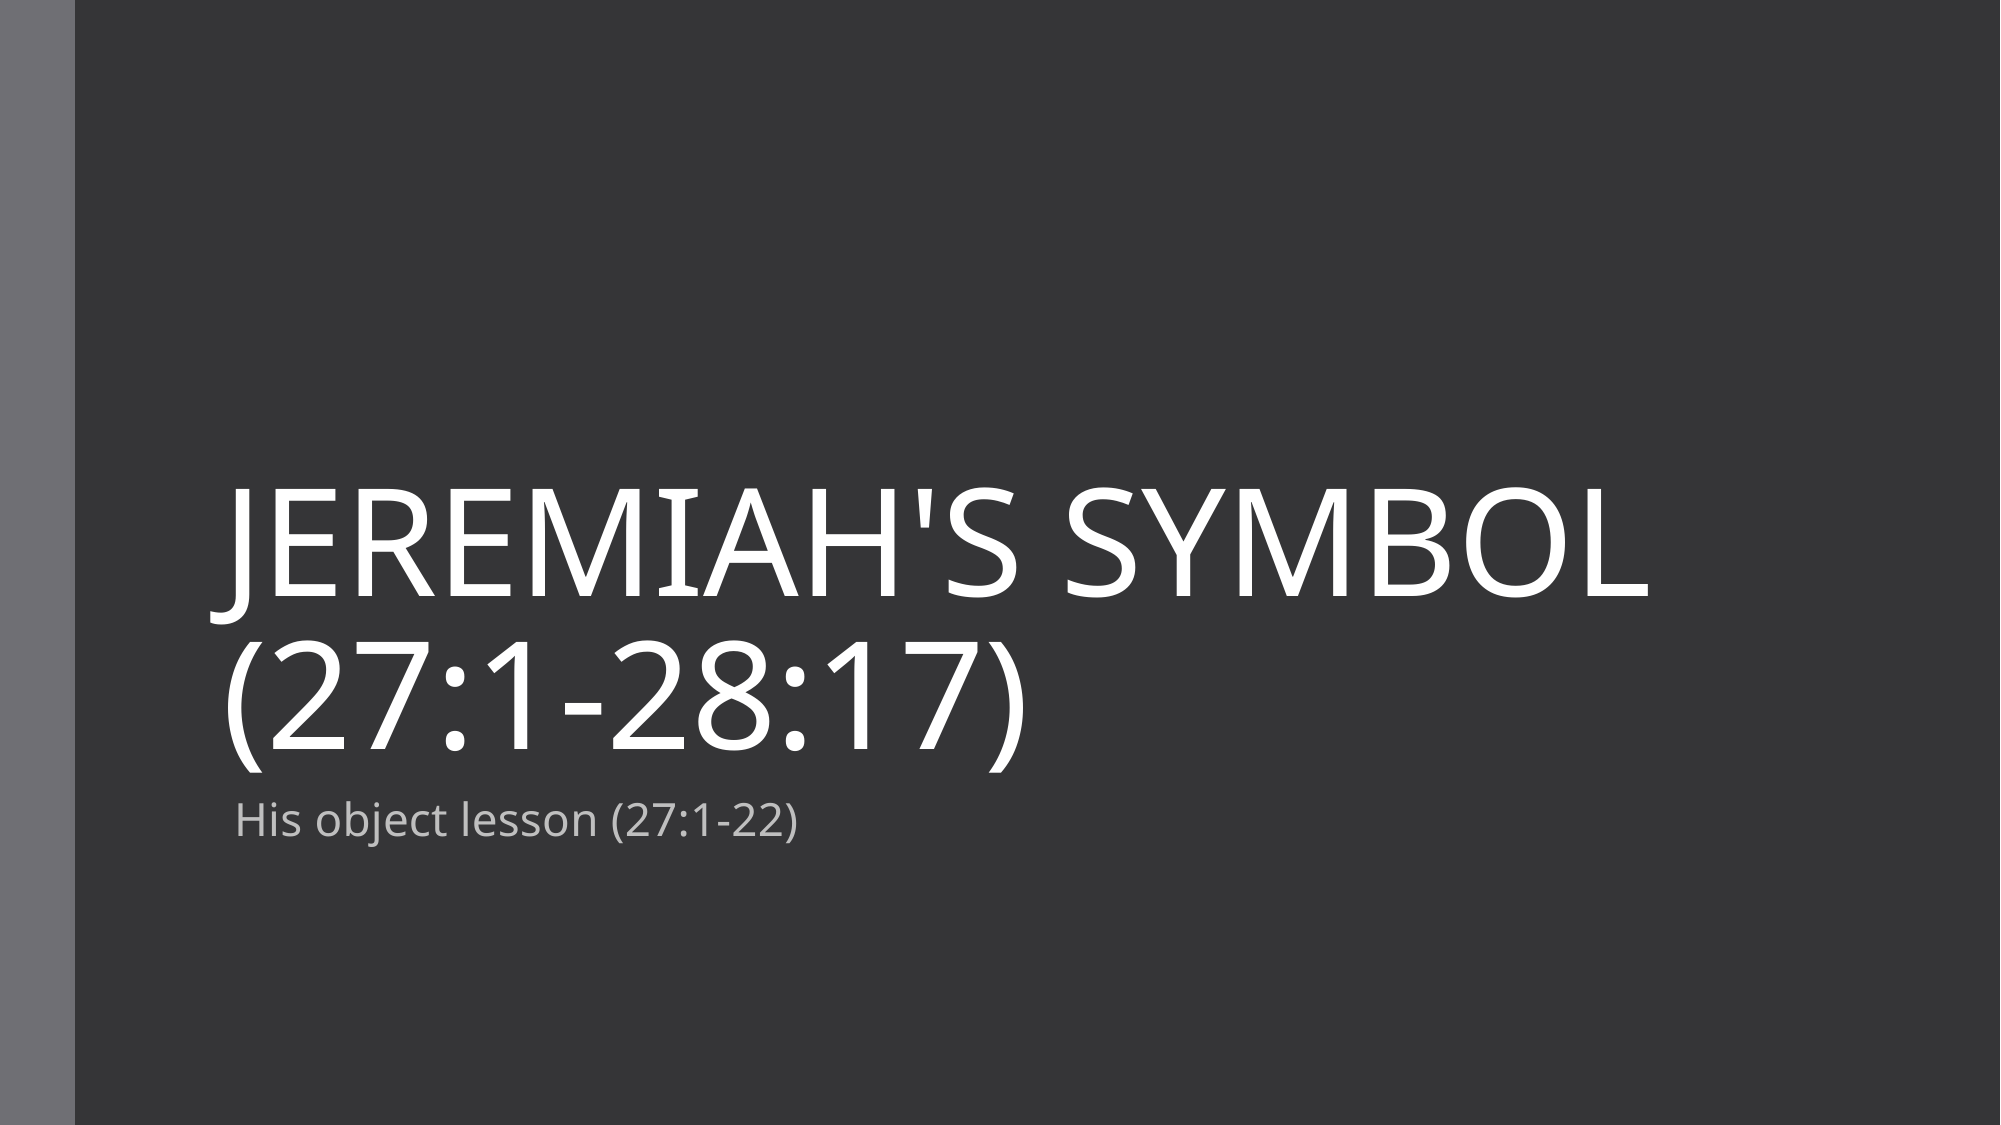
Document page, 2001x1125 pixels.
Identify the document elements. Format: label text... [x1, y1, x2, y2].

title JEREMIAH'S SYMBOL (27:1-28:17) [206, 124, 1752, 787]
subtitle His object lesson (27:1-22) [206, 787, 1752, 1066]
